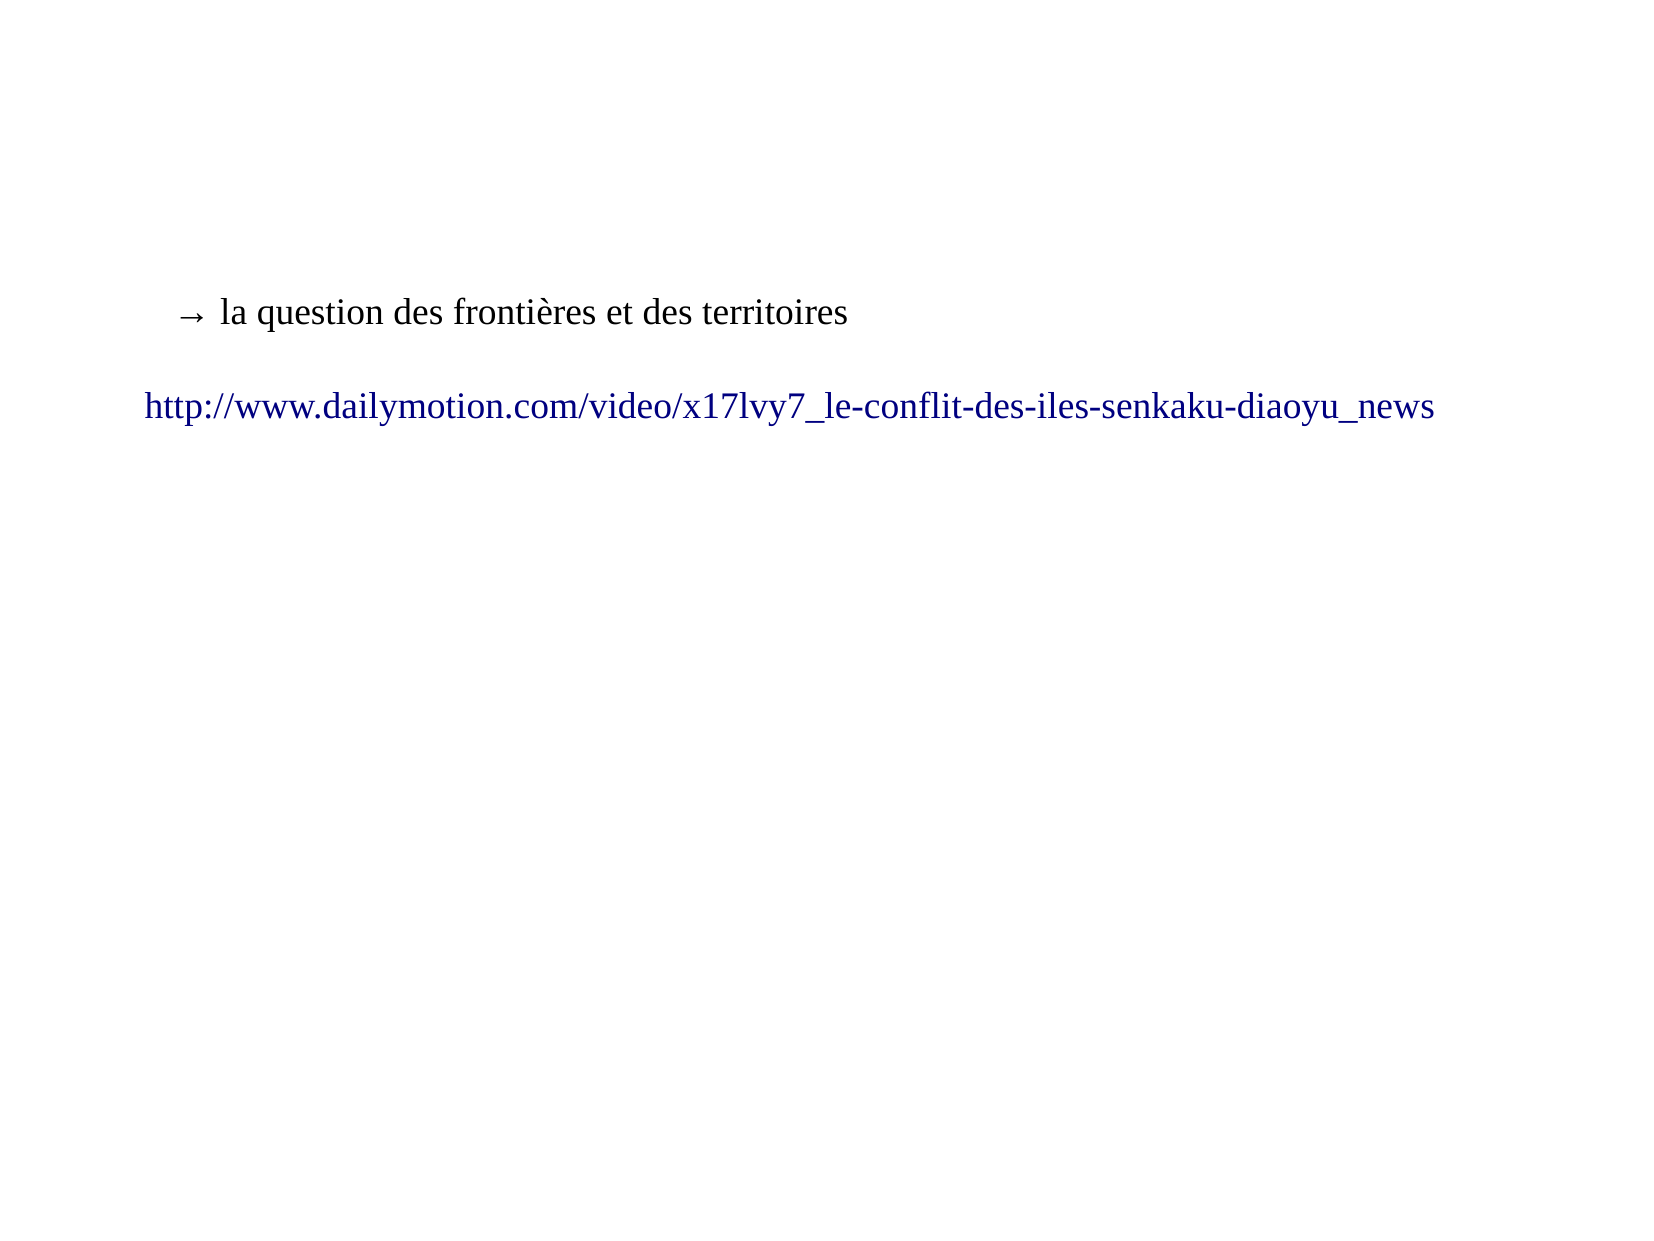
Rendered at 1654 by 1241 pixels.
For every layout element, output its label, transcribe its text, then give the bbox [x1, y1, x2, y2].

text_box http://www.dailymotion.com/video/x17lvy7_le-conflit-des-iles-senkaku-diaoyu_news [129, 377, 1453, 478]
text_box → la question des frontières et des territoires [158, 283, 865, 341]
